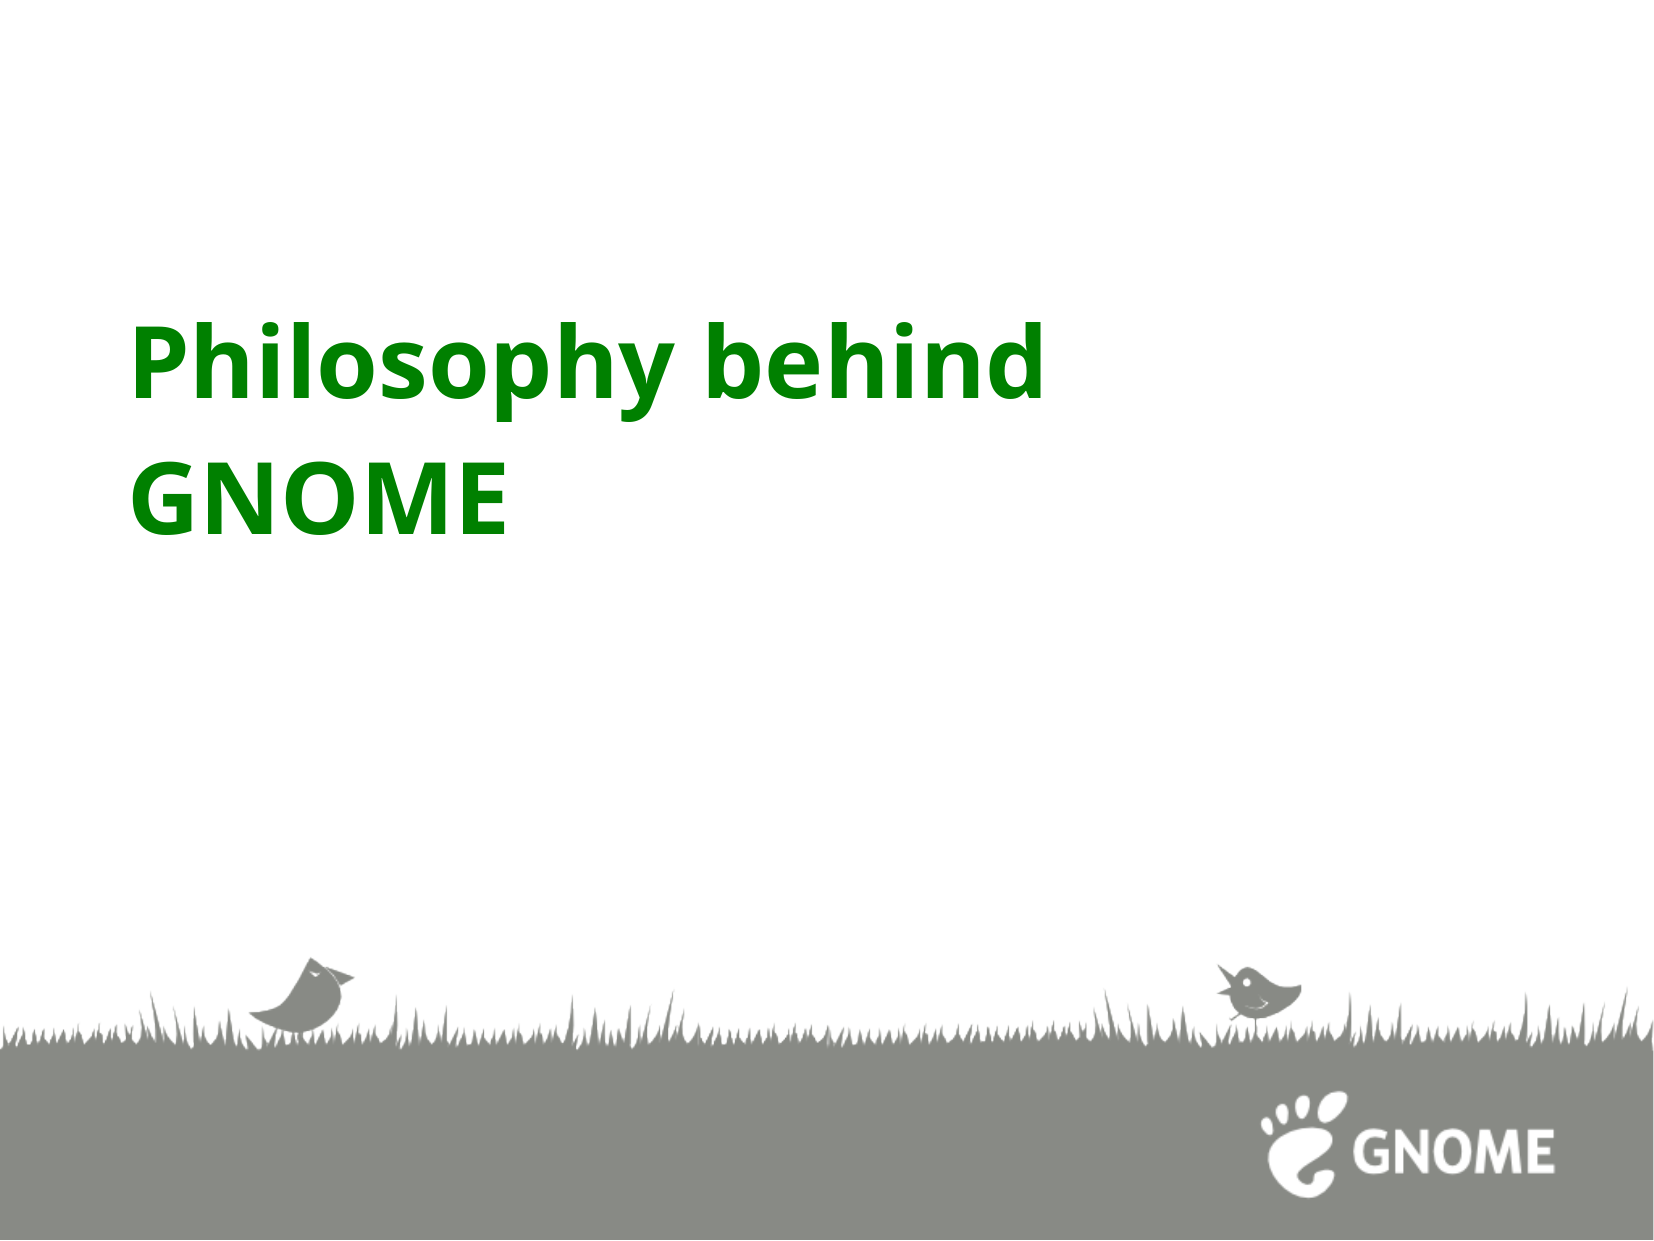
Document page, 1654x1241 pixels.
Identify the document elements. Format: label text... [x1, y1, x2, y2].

text_box Philosophy behind GNOME [112, 283, 1351, 584]
picture [0, 0, 1654, 1241]
